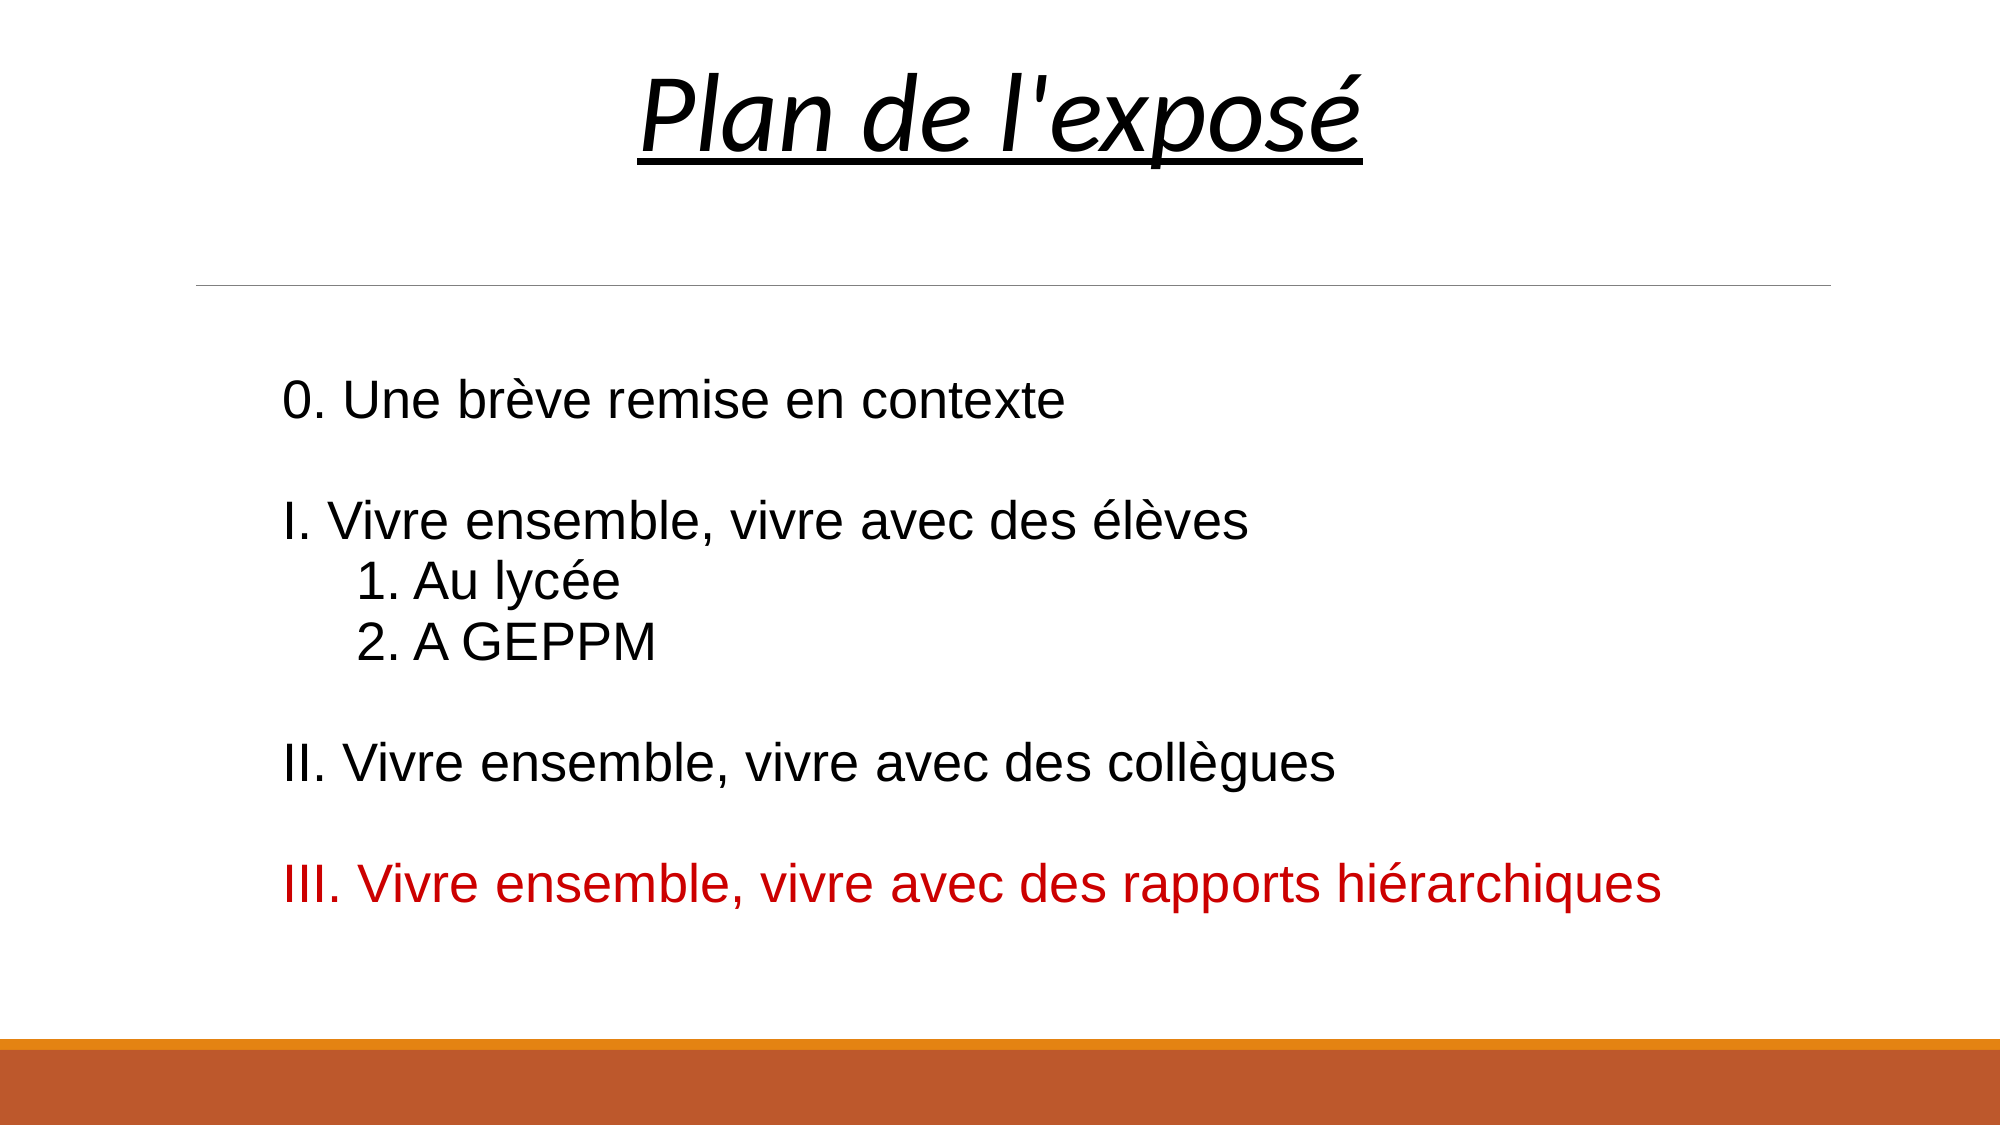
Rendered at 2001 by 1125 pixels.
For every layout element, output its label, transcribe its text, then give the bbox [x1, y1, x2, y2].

text_box 0. Une brève remise en contexte I. Vivre ensemble, vivre avec des élèves 1. Au lycée 2. A GEPPM II. Vivre ensemble, vivre avec des collègues III. Vivre ensemble, vivre avec des rapports hiérarchiques [267, 361, 1733, 922]
text_box Plan de l'exposé [190, 59, 1810, 212]
